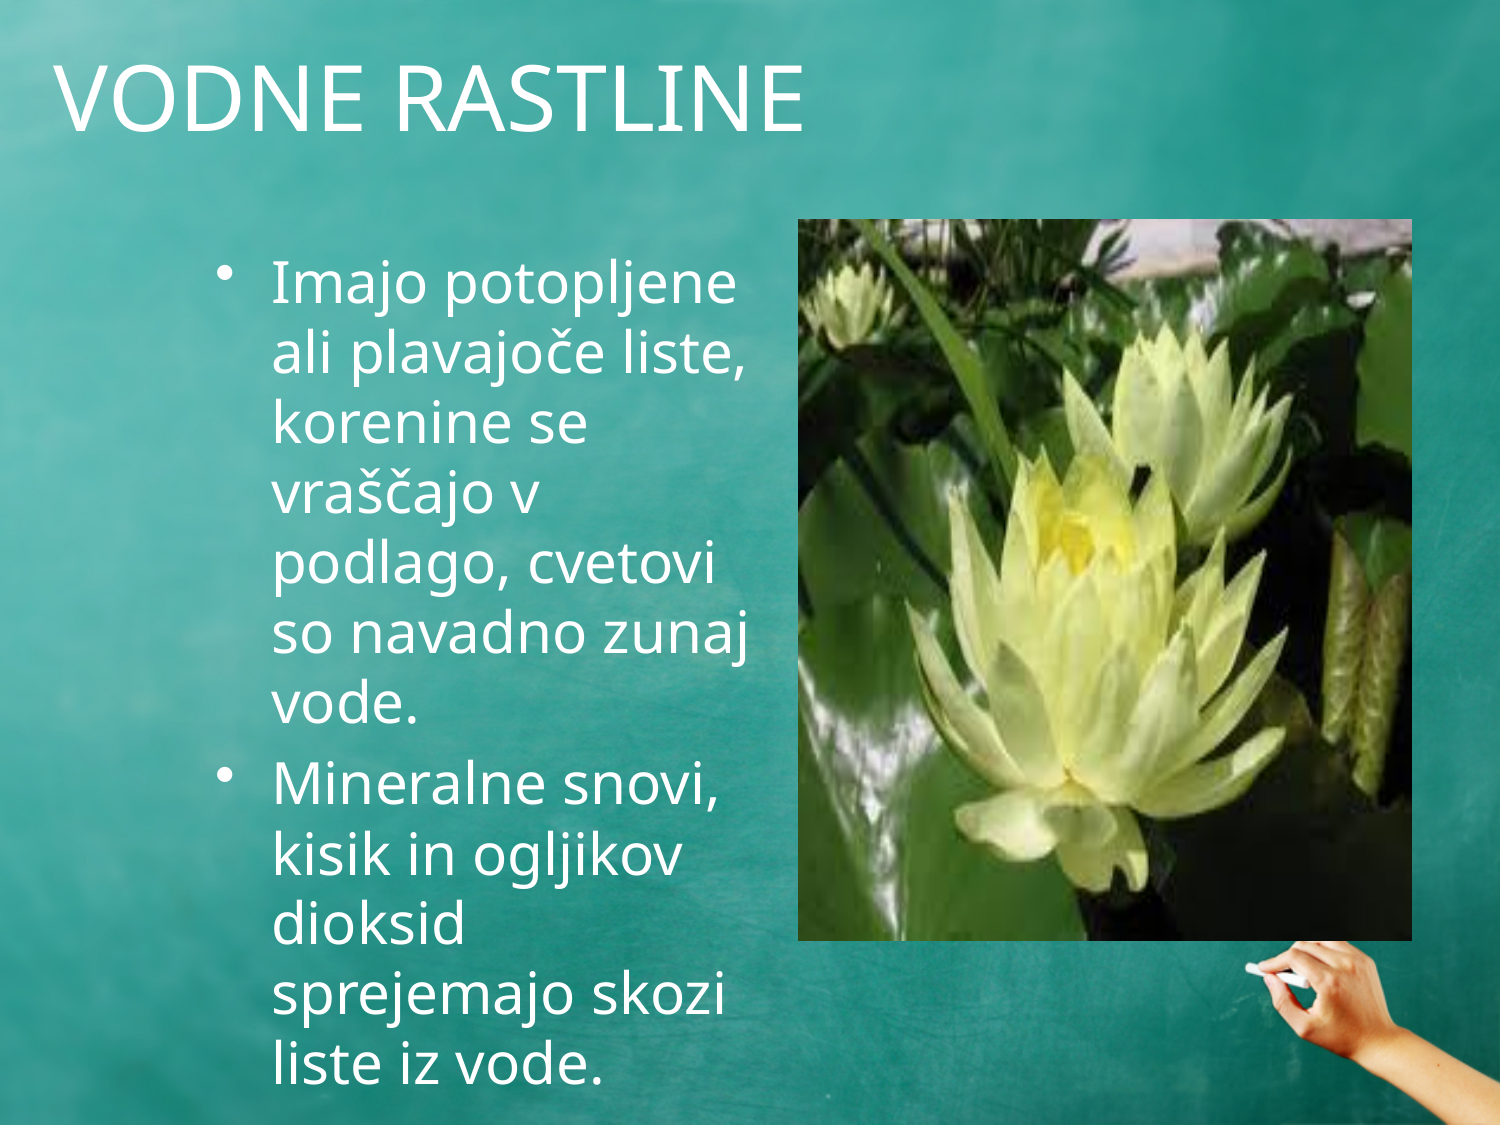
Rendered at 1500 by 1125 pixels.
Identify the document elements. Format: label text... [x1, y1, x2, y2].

list Imajo potopljene ali plavajoče liste, korenine se vraščajo v podlago, cvetovi so navadno zunaj vode. Mineralne snovi, kisik in ogljikov dioksid sprejemajo skozi liste iz vode. [200, 237, 788, 938]
picture [0, 0, 1500, 1125]
title VODNE RASTLINE [39, 35, 1471, 154]
